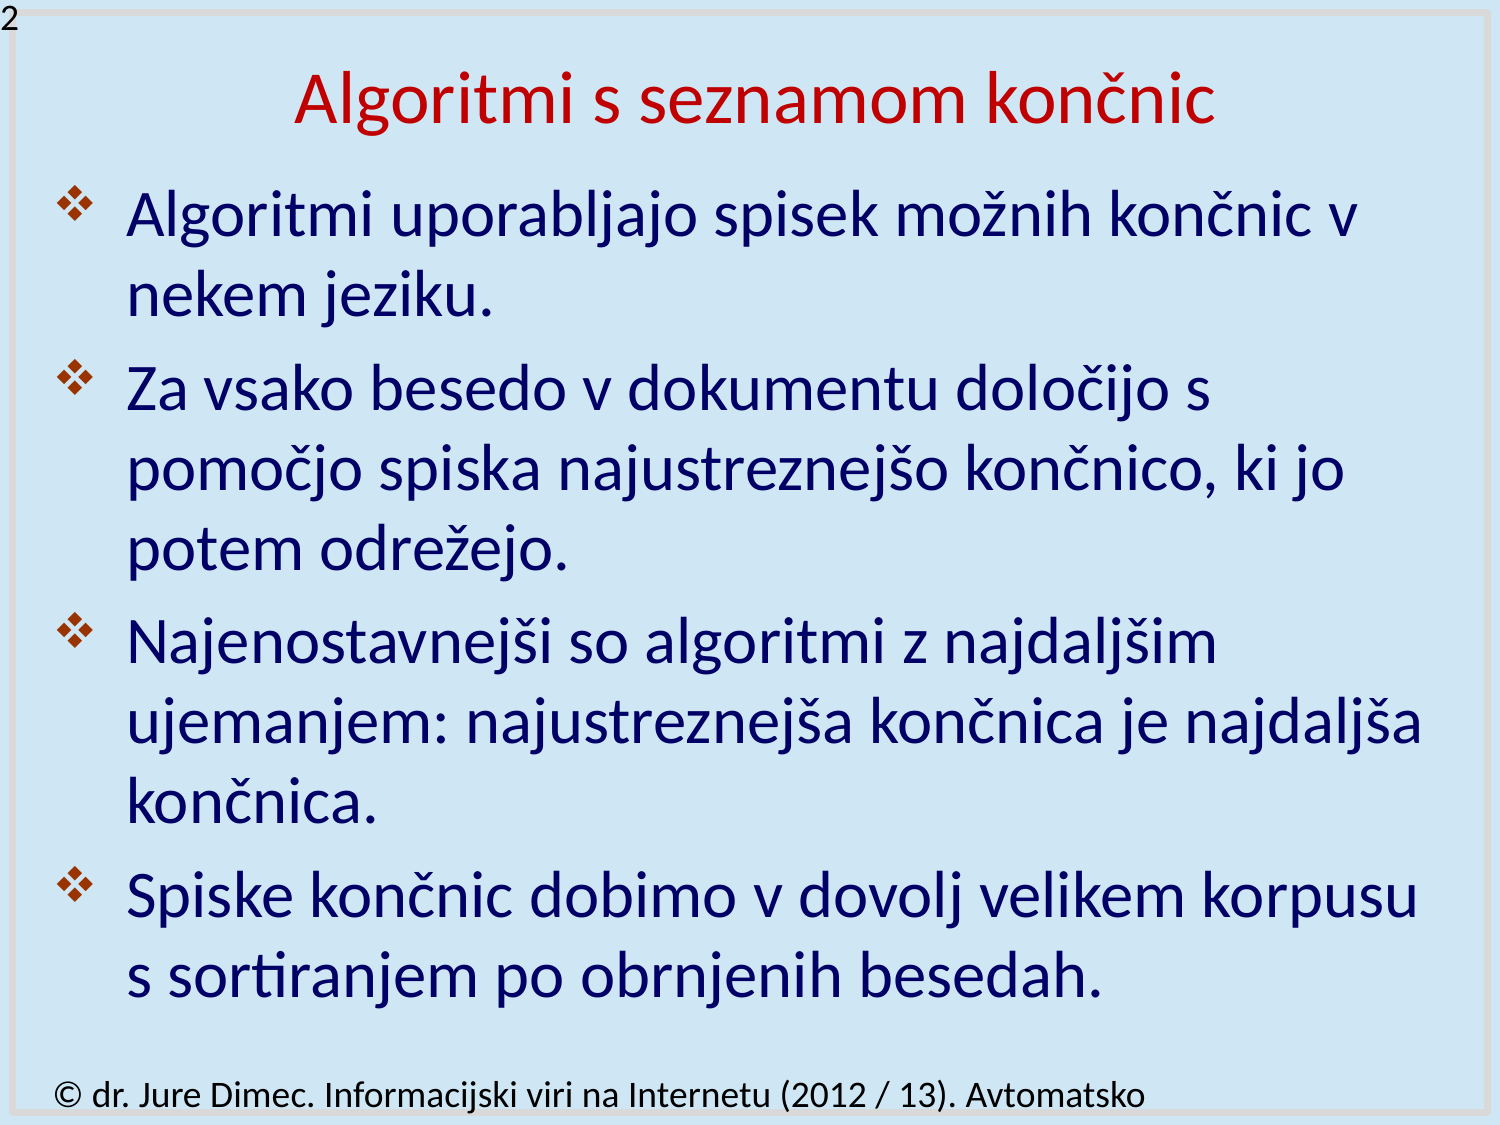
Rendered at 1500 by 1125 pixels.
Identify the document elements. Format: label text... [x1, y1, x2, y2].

title Algoritmi s seznamom končnic [37, 37, 1475, 150]
footer © dr. Jure Dimec. Informacijski viri na Internetu (2012 / 13). Avtomatsko indeksiranje 2. [37, 1062, 1288, 1103]
list Algoritmi uporabljajo spisek možnih končnic v nekem jeziku. Za vsako besedo v dokumentu določijo s pomočjo spiska najustreznejšo končnico, ki jo potem odrežejo. Najenostavnejši so algoritmi z najdaljšim ujemanjem: najustreznejša končnica je najdaljša končnica. Spiske končnic dobimo v dovolj velikem korpusu s sortiranjem po obrnjenih besedah. [37, 162, 1475, 1050]
